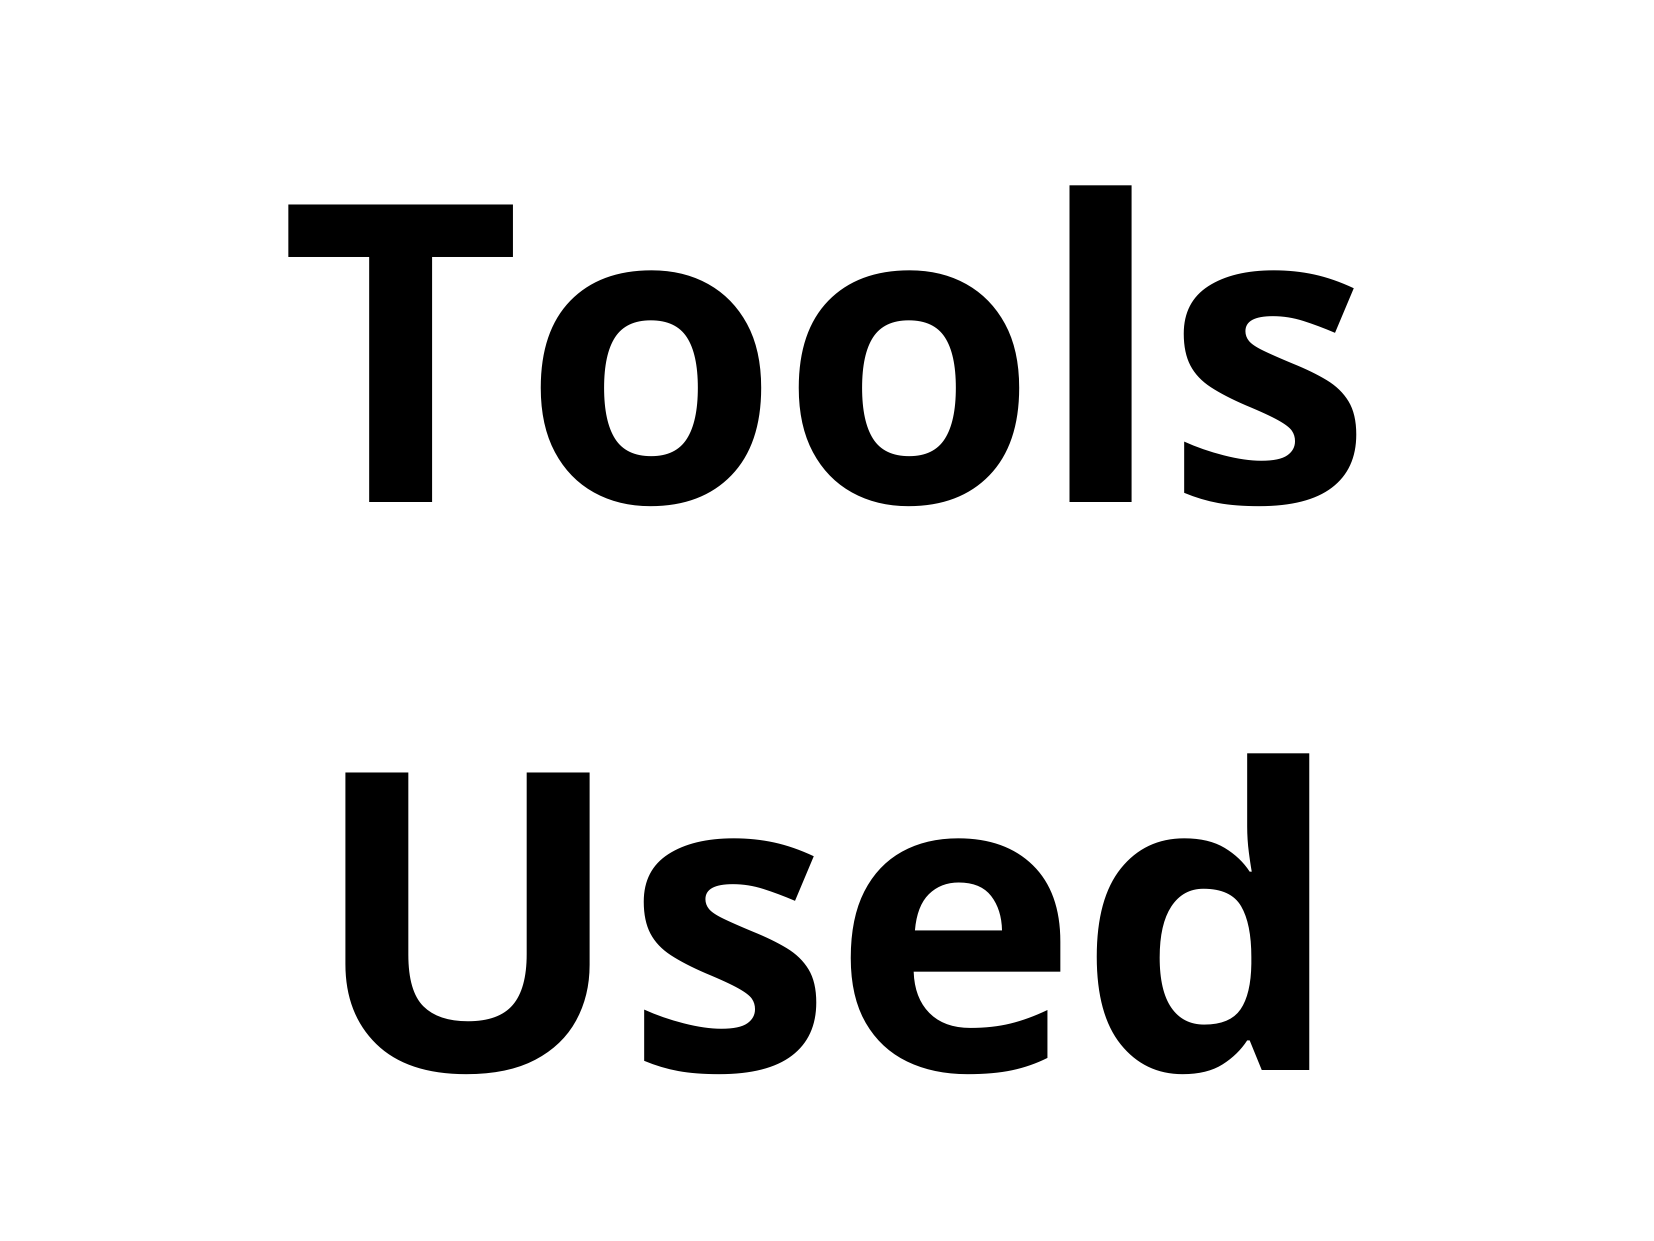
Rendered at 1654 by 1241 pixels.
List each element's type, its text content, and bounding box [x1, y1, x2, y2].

title Tools Used [82, 49, 1571, 1201]
